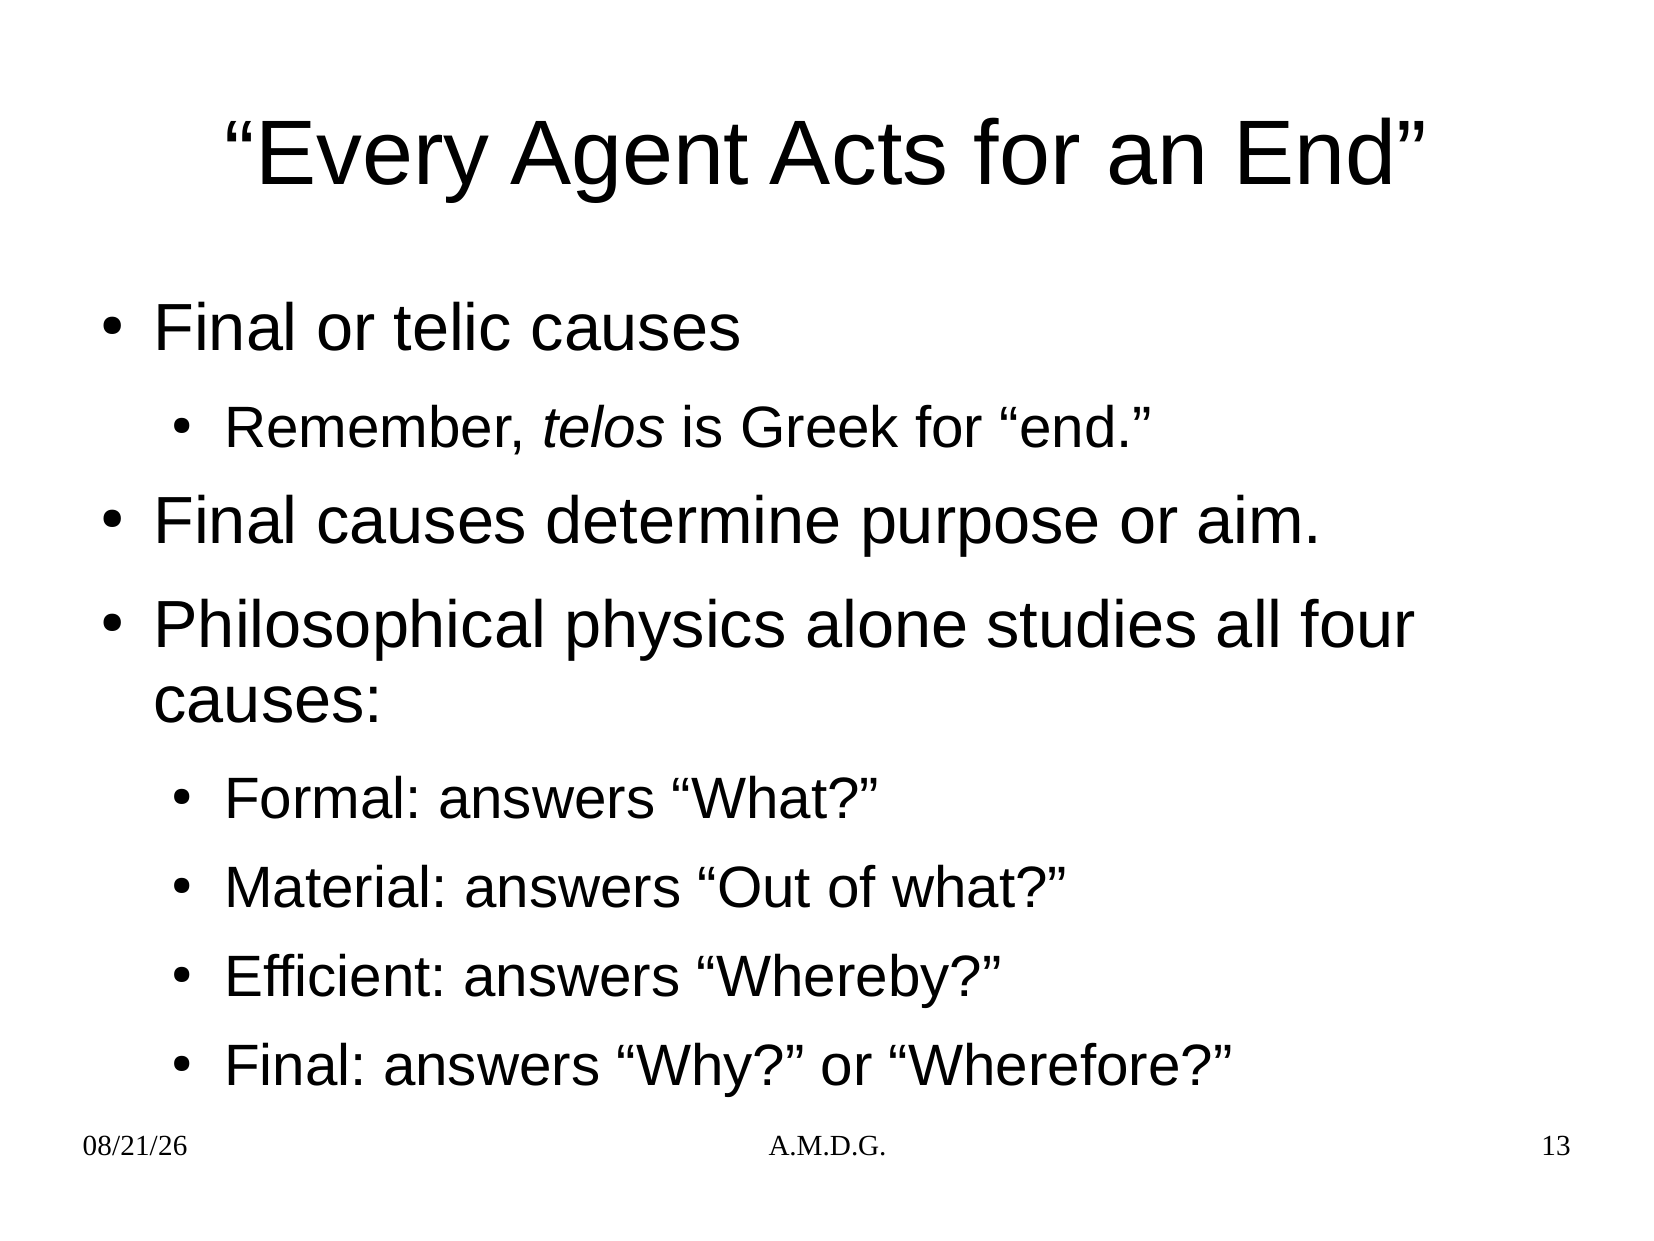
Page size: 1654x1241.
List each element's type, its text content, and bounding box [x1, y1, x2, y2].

title “Every Agent Acts for an End” [82, 49, 1571, 257]
list Final or telic causes Remember, telos is Greek for “end.” Final causes determine purpose or aim. Philosophical physics alone studies all four causes: Formal: answers “What?” Material: answers “Out of what?” Efficient: answers “Whereby?” Final: answers “Why?” or “Wherefore?” [82, 290, 1571, 1109]
